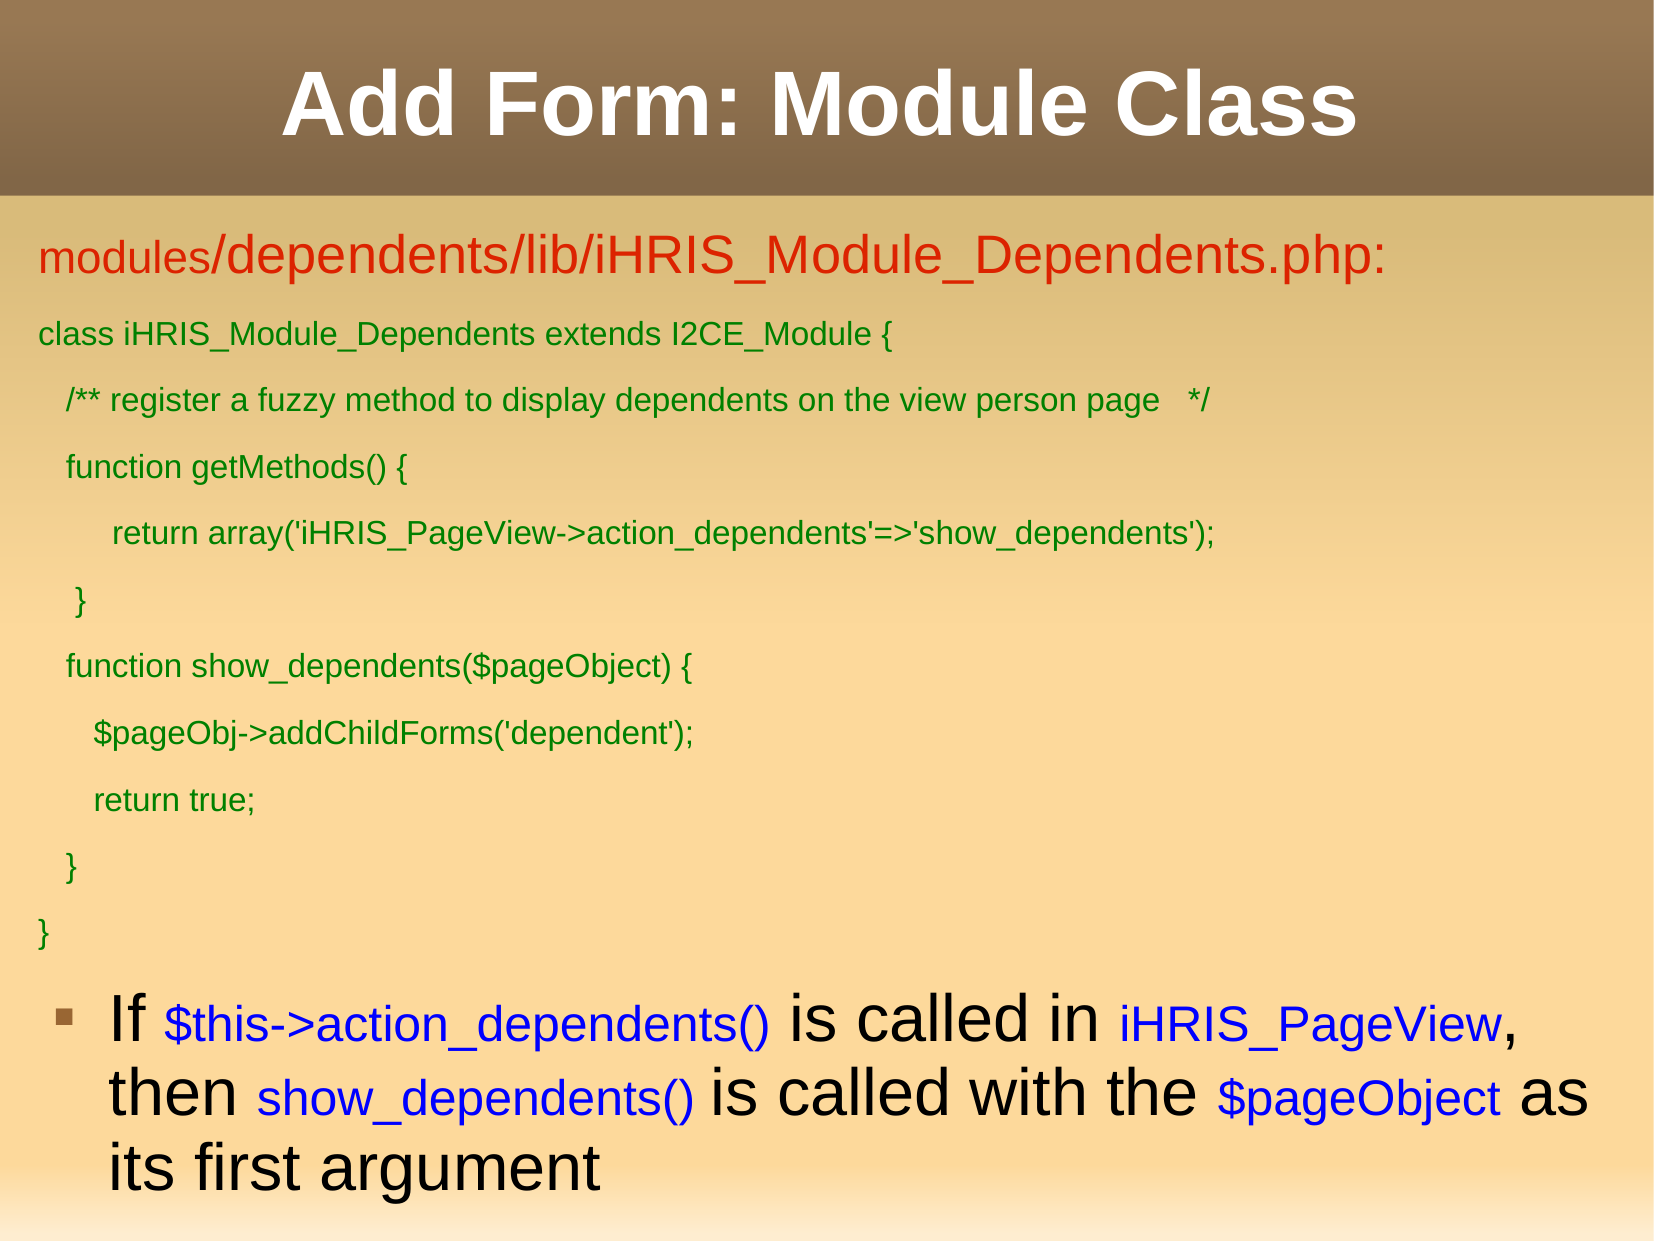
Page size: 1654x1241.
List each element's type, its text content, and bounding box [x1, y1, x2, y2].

picture [0, 0, 1654, 1241]
title Add Form: Module Class [76, 7, 1565, 200]
list modules/dependents/lib/iHRIS_Module_Dependents.php: class iHRIS_Module_Dependents extends I2CE_Module { /** register a fuzzy method to display dependents on the view person page */ function getMethods() { return array('iHRIS_PageView->action_dependents'=>'show_dependents'); } function show_dependents($pageObject) { $pageObj->addChildForms('dependent'); return true; } } If $this->action_dependents() is called in iHRIS_PageView, then show_dependents() is called with the $pageObject as its first argument [38, 225, 1613, 1205]
